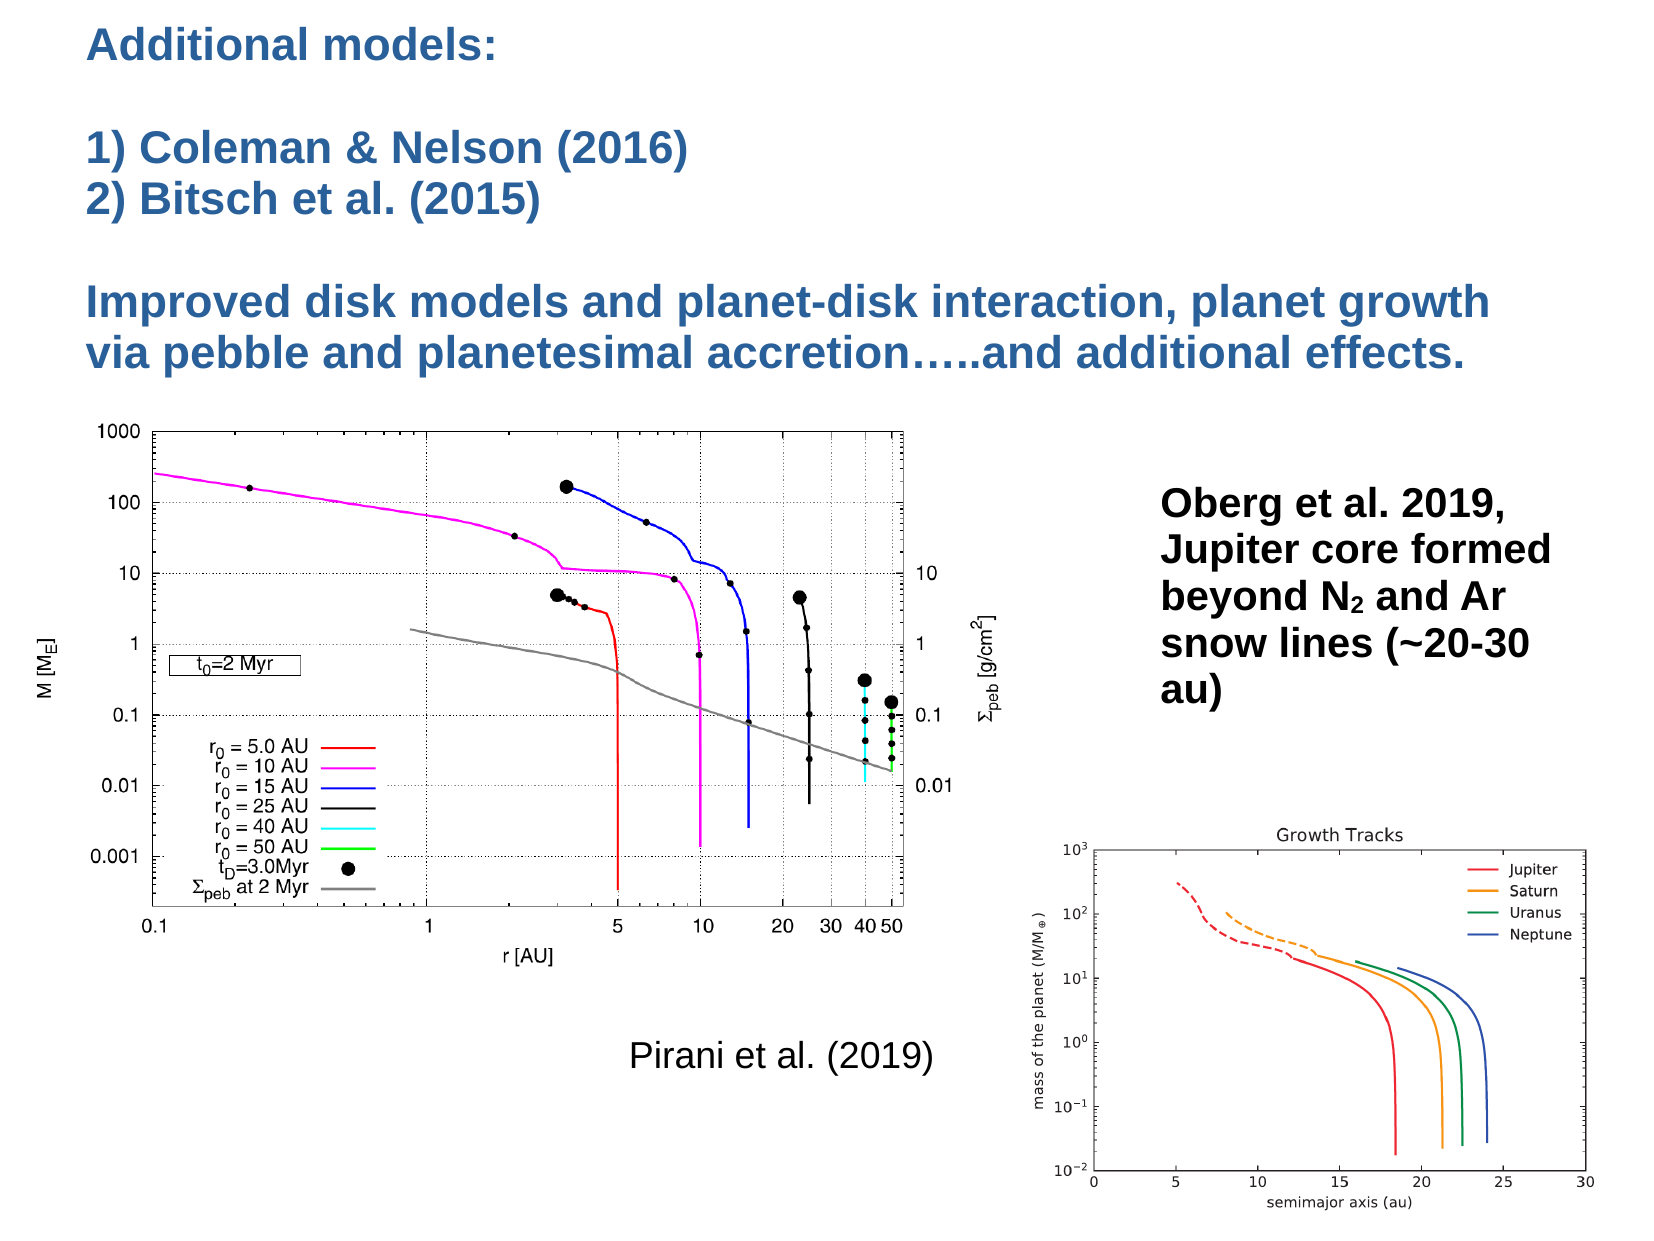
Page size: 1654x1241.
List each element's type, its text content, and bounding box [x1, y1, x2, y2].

text_box Oberg et al. 2019, Jupiter core formed beyond N2 and Ar snow lines (~20-30 au) [1145, 472, 1607, 734]
text_box Additional models: 1) Coleman & Nelson (2016) 2) Bitsch et al. (2015) Improved disk models and planet-disk interaction, planet growth via pebble and planetesimal accretion…..and additional effects. [70, 11, 1548, 470]
picture [0, 401, 1623, 1229]
text_box Pirani et al. (2019) [614, 1027, 993, 1085]
